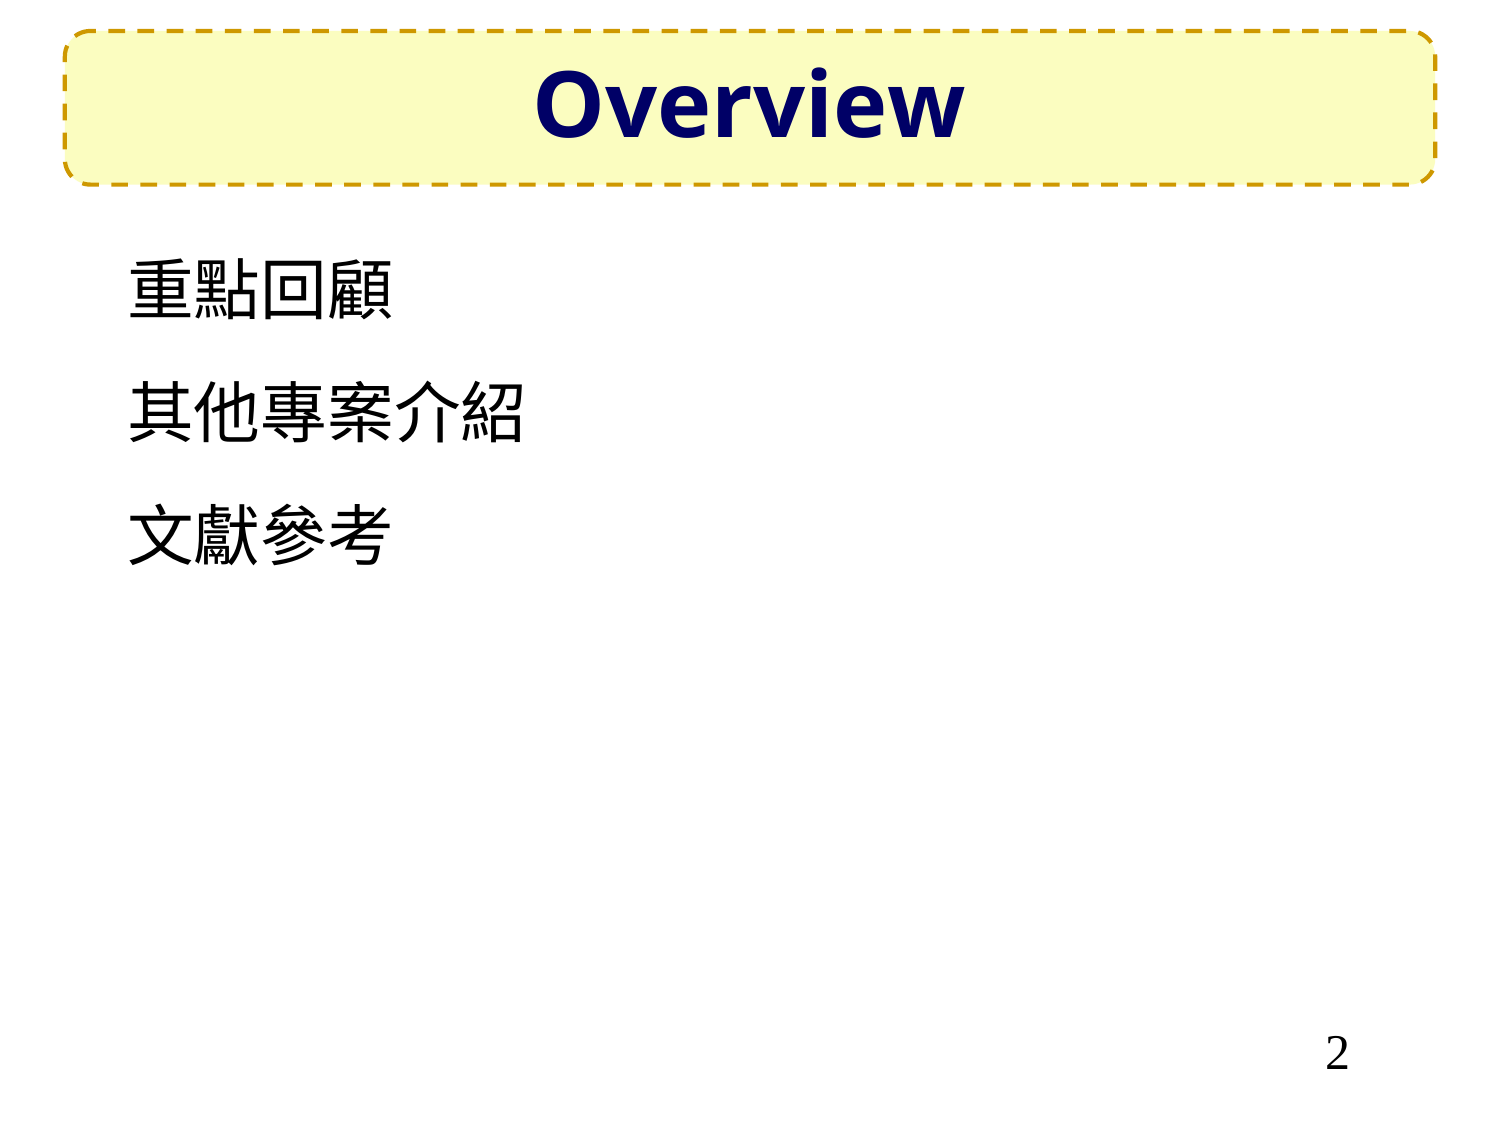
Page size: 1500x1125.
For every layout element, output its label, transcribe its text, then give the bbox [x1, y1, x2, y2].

title Overview [112, 30, 1388, 173]
list 重點回顧 其他專案介紹 文獻參考 [112, 219, 1388, 1000]
